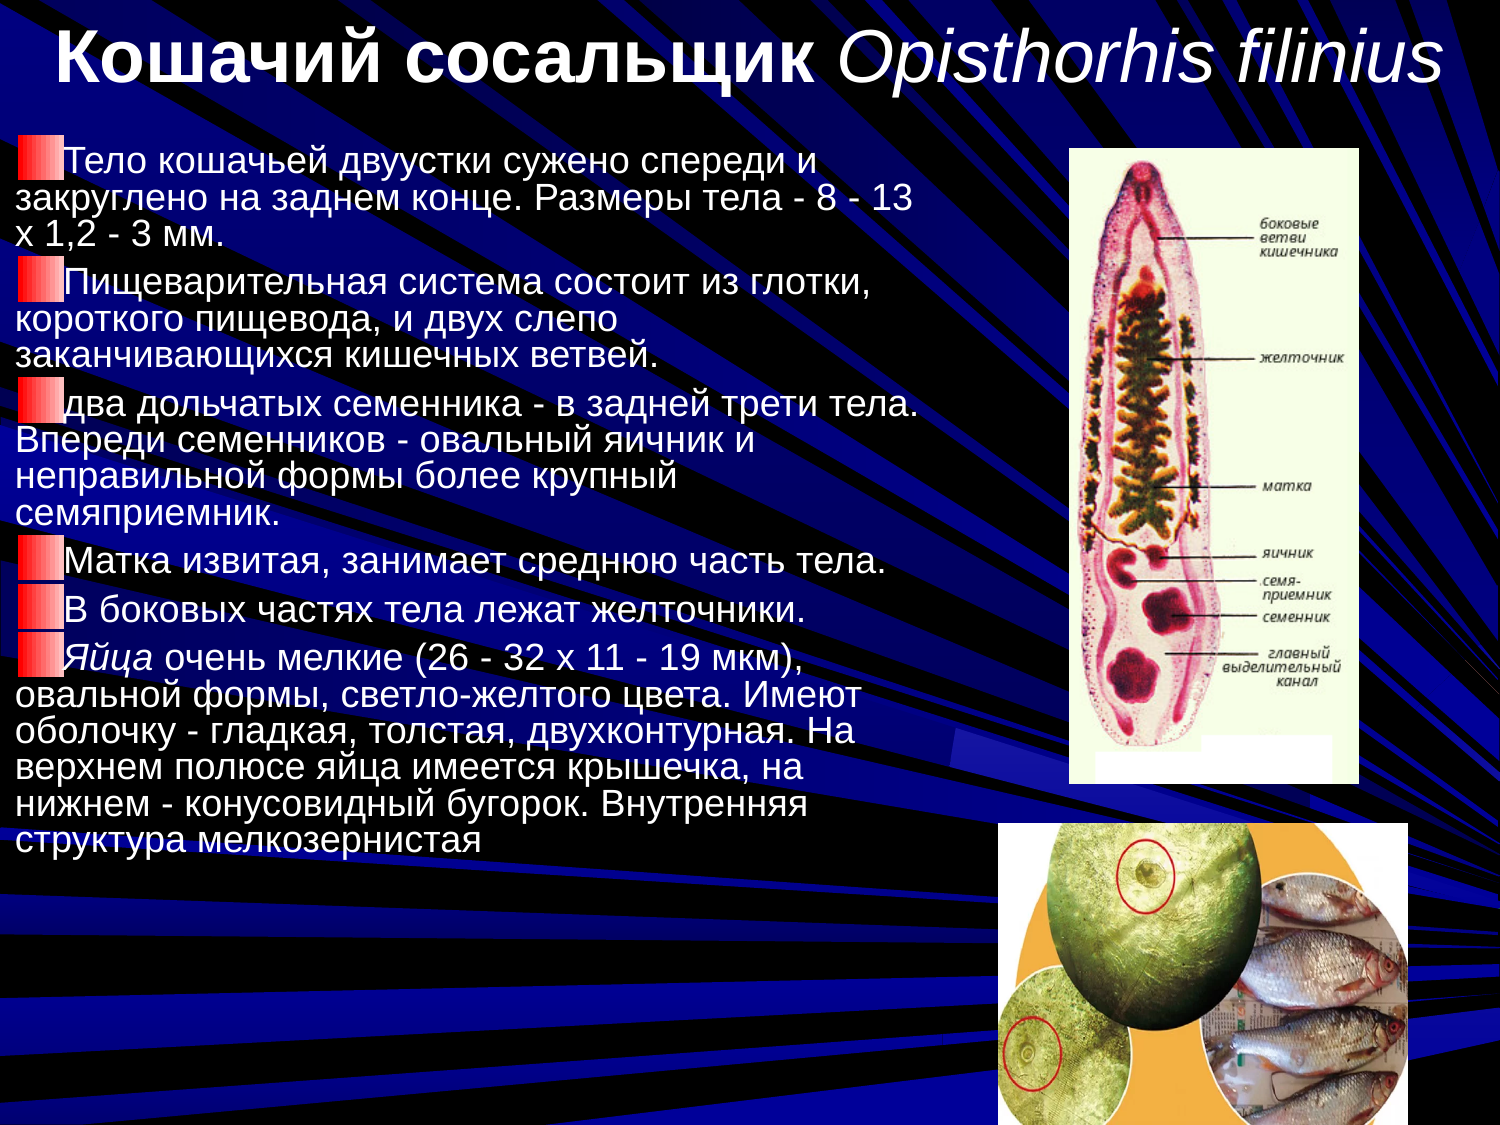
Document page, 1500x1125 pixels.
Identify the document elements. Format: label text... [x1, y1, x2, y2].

list Тело кошачьей двуустки сужено спереди и закруглено на заднем конце. Размеры тела - 8 - 13 х 1,2 - 3 мм. Пищеварительная система состоит из глотки, короткого пищевода, и двух слепо заканчивающихся кишечных ветвей. два дольчатых семенника - в задней трети тела. Впереди семенников - овальный яичник и неправильной формы более крупный семяприемник. Матка извитая, занимает среднюю часть тела. В боковых частях тела лежат желточники. Яйца очень мелкие (26 - 32 х 11 - 19 мкм), овальной формы, светло-желтого цвета. Имеют оболочку - гладкая, толстая, двухконтурная. На верхнем полюсе яйца имеется крышечка, на нижнем - конусовидный бугорок. Внутренняя структура мелкозернистая [0, 137, 946, 881]
title Кошачий сосальщик Opisthorhis filinius [29, 0, 1471, 138]
picture [1069, 148, 1359, 784]
picture [998, 823, 1408, 1125]
